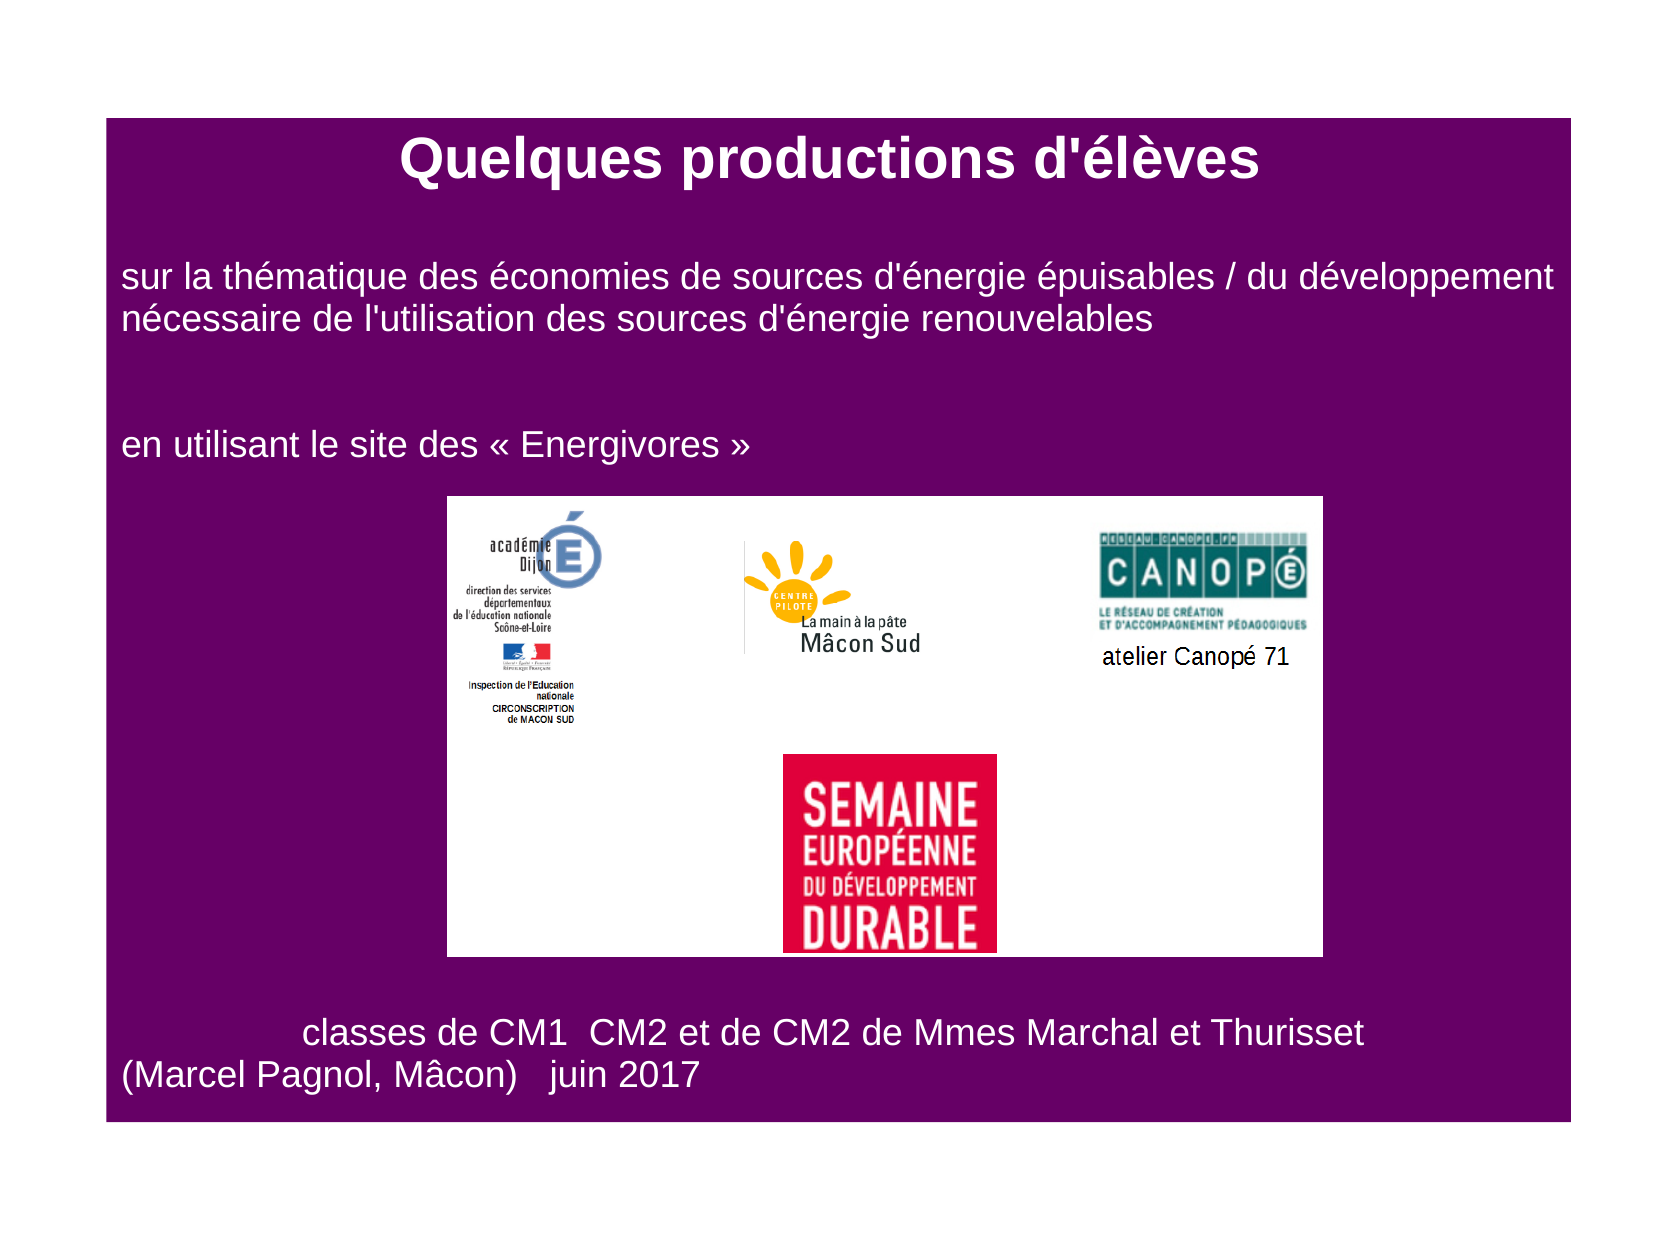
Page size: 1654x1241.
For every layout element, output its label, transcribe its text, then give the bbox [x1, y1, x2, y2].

text_box Quelques productions d'élèves sur la thématique des économies de sources d'énergie épuisables / du développement nécessaire de l'utilisation des sources d'énergie renouvelables en utilisant le site des « Energivores » classes de CM1 CM2 et de CM2 de Mmes Marchal et Thurisset (Marcel Pagnol, Mâcon) juin 2017 [106, 118, 1571, 1123]
picture [447, 496, 1323, 957]
